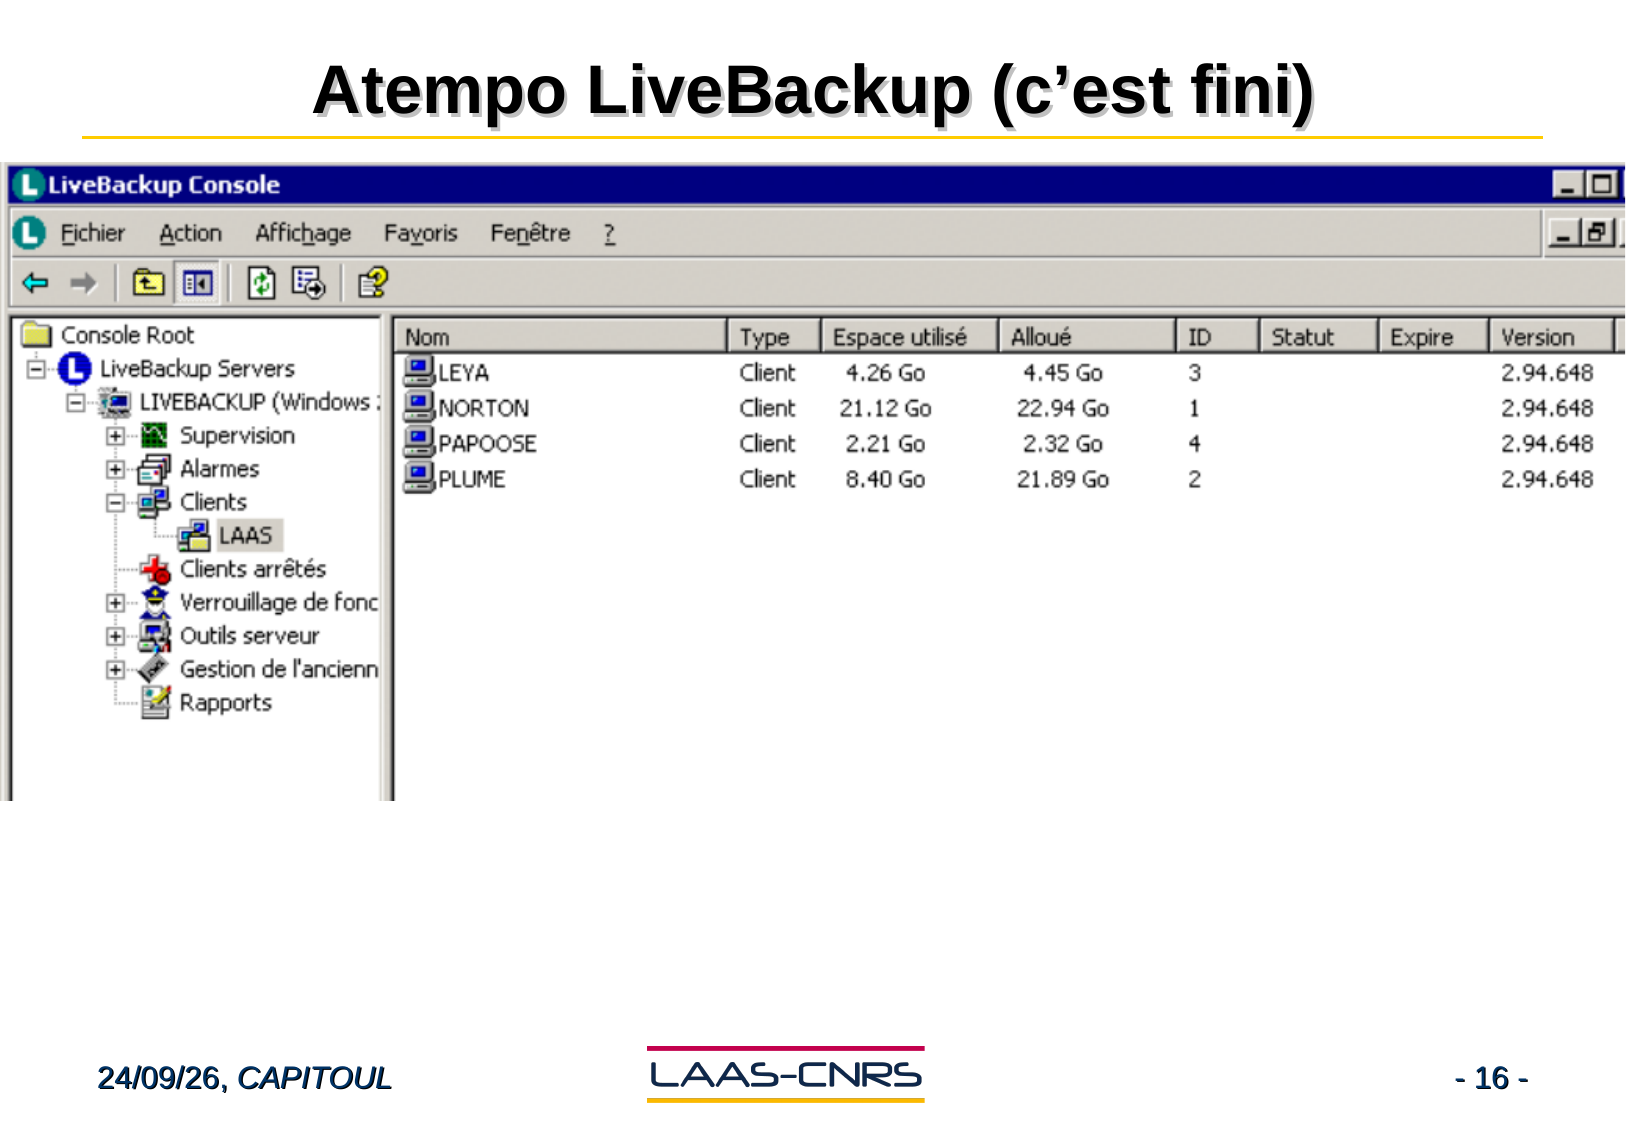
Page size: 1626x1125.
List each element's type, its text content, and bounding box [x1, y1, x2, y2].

picture [0, 162, 1626, 801]
text_box 24/04/14, CAPITOUL [81, 1024, 461, 1103]
picture [647, 1046, 925, 1109]
title Atempo LiveBackup (c’est fini) [83, 0, 1546, 162]
text_box - <number> - [1164, 1024, 1544, 1103]
